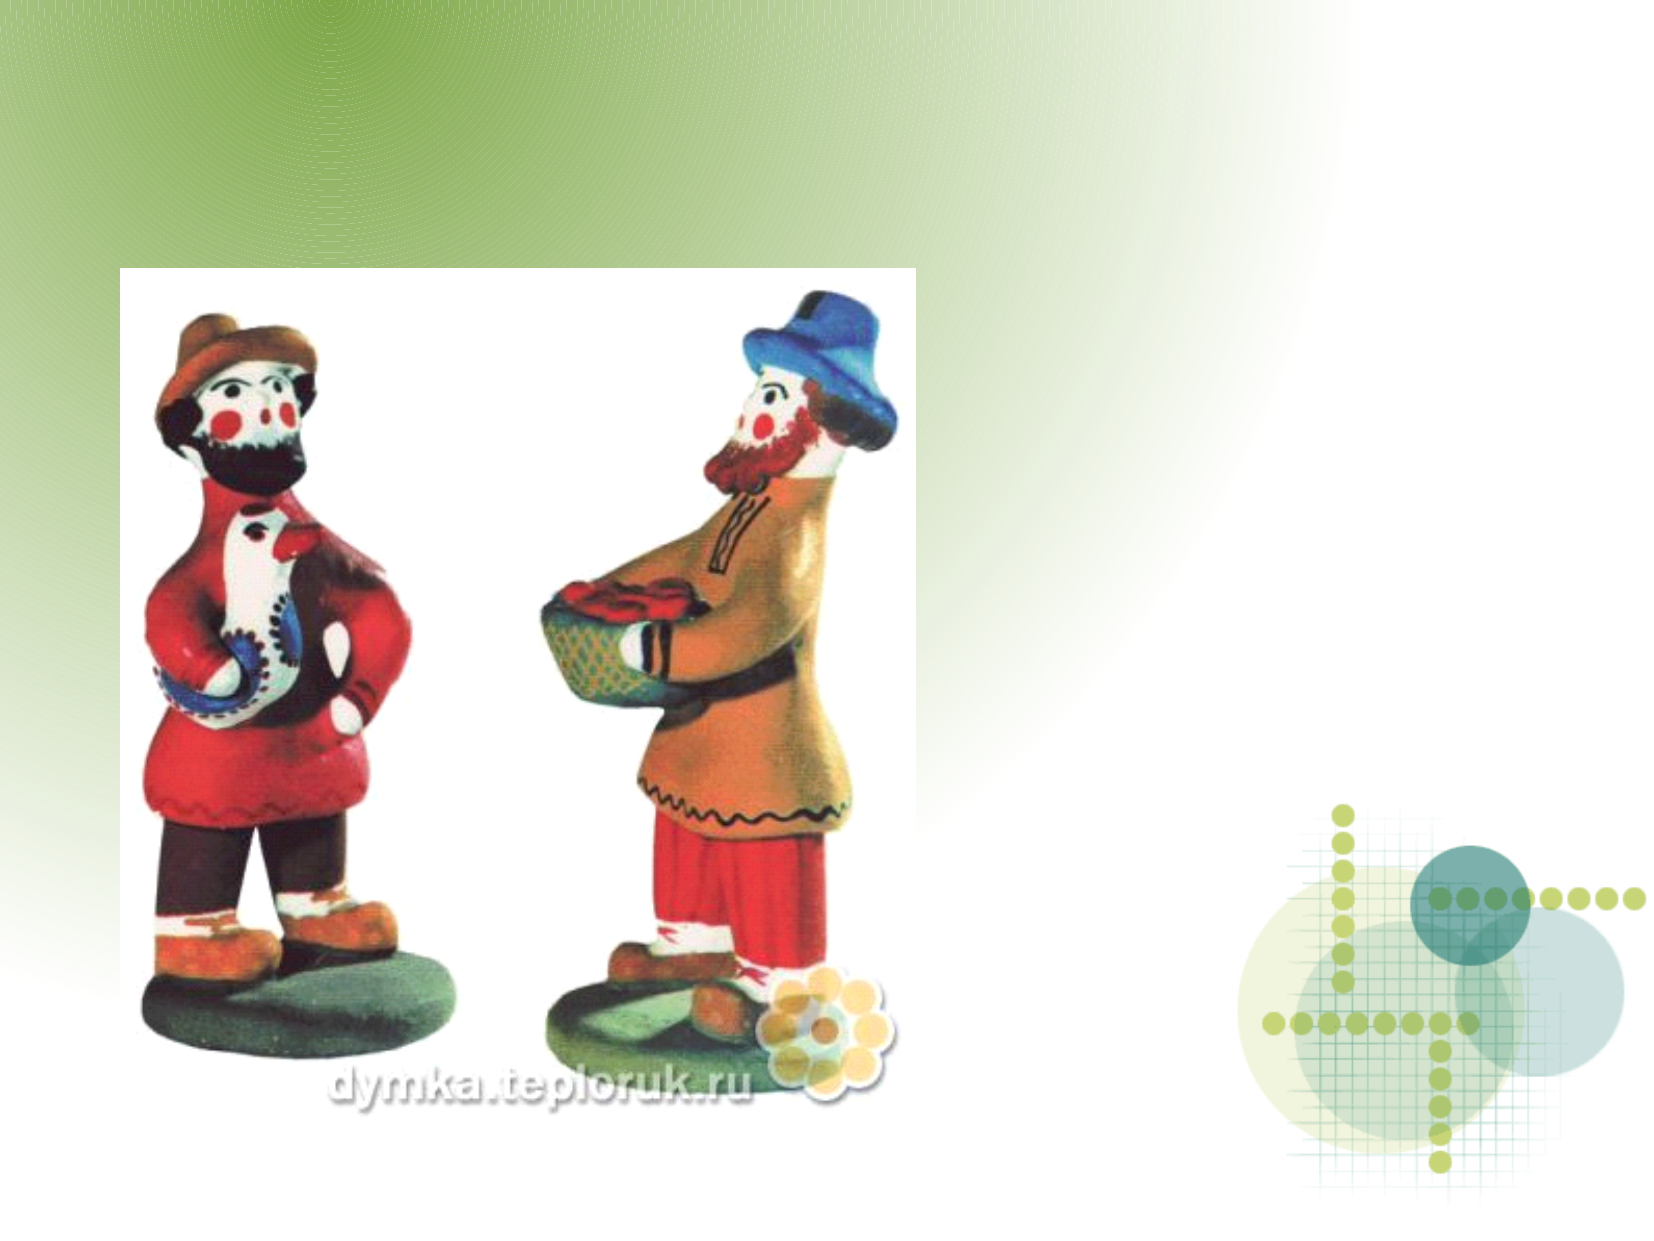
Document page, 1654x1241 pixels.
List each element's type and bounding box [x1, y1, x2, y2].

picture [120, 268, 916, 1123]
picture [1224, 792, 1654, 1211]
